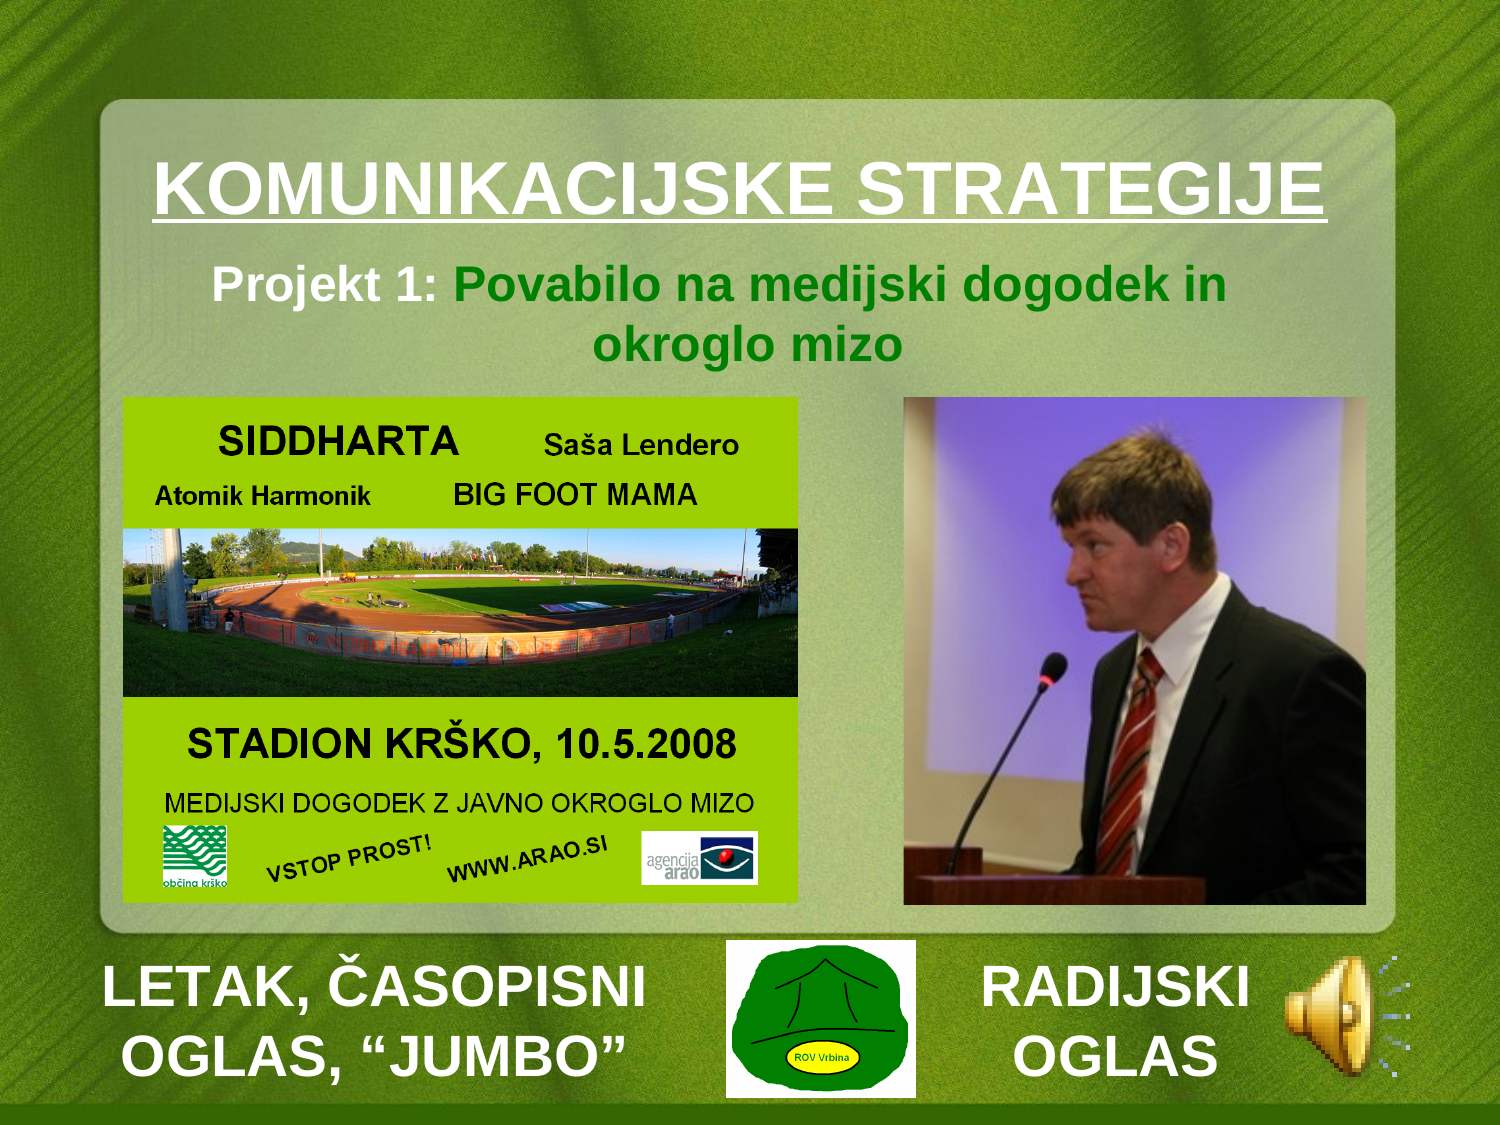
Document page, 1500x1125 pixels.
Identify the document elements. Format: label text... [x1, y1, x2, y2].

text_box [0, 0, 1500, 1125]
text_box LETAK, ČASOPISNI OGLAS, “JUMBO” [64, 940, 685, 1097]
text_box RADIJSKI OGLAS [916, 940, 1365, 1097]
text_box Projekt 1: Povabilo na medijski dogodek in okroglo mizo [100, 243, 1341, 374]
text_box KOMUNIKACIJSKE STRATEGIJE [64, 101, 1415, 268]
picture [1281, 952, 1424, 1095]
picture [726, 940, 916, 1098]
